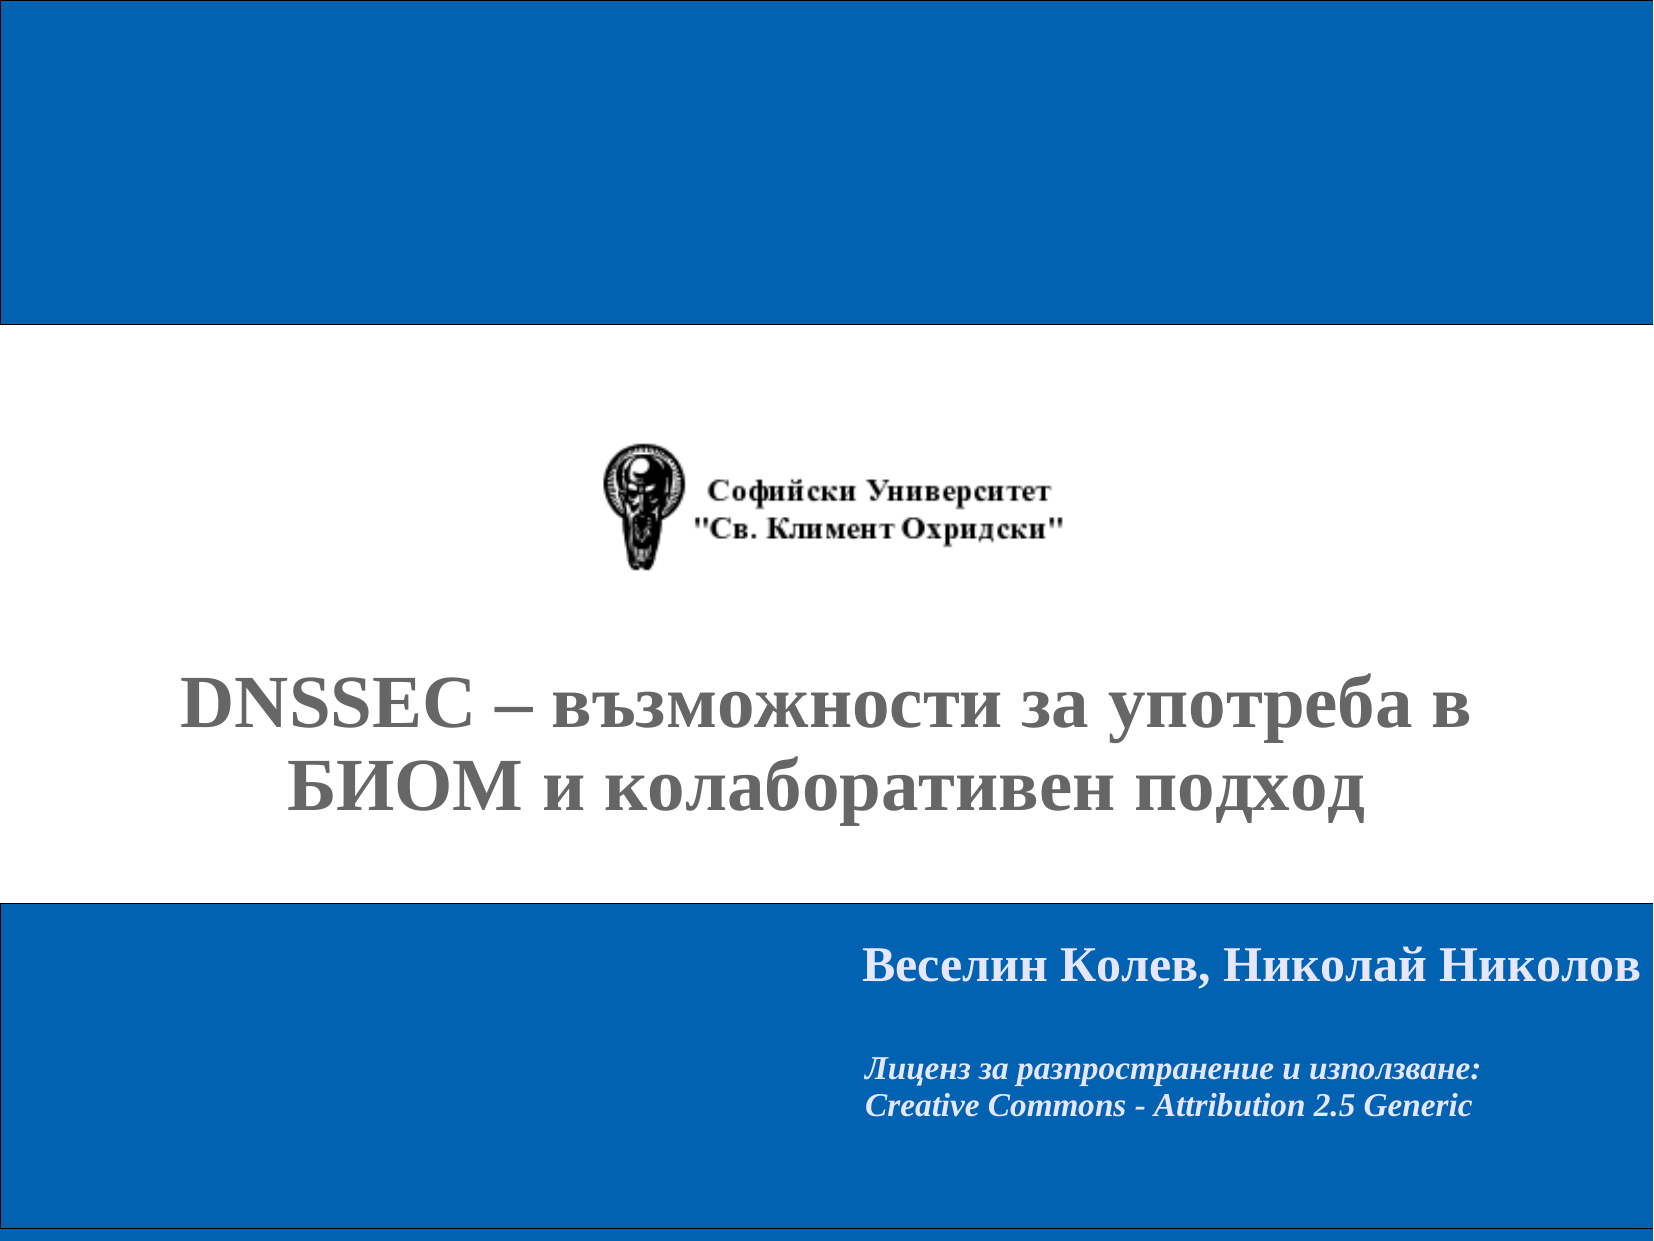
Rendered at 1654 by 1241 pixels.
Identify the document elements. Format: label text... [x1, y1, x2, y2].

text_box Веселин Колев, Николай Николов [862, 937, 1627, 1013]
text_box [0, 0, 1653, 325]
text_box [0, 903, 1653, 1229]
text_box Лиценз за разпространение и използване: Creative Commons - Attribution 2.5 Generic [865, 1050, 1501, 1149]
picture [600, 432, 1071, 581]
title DNSSEC – възможности за употреба в БИОМ и колаборативен подход [118, 631, 1536, 857]
